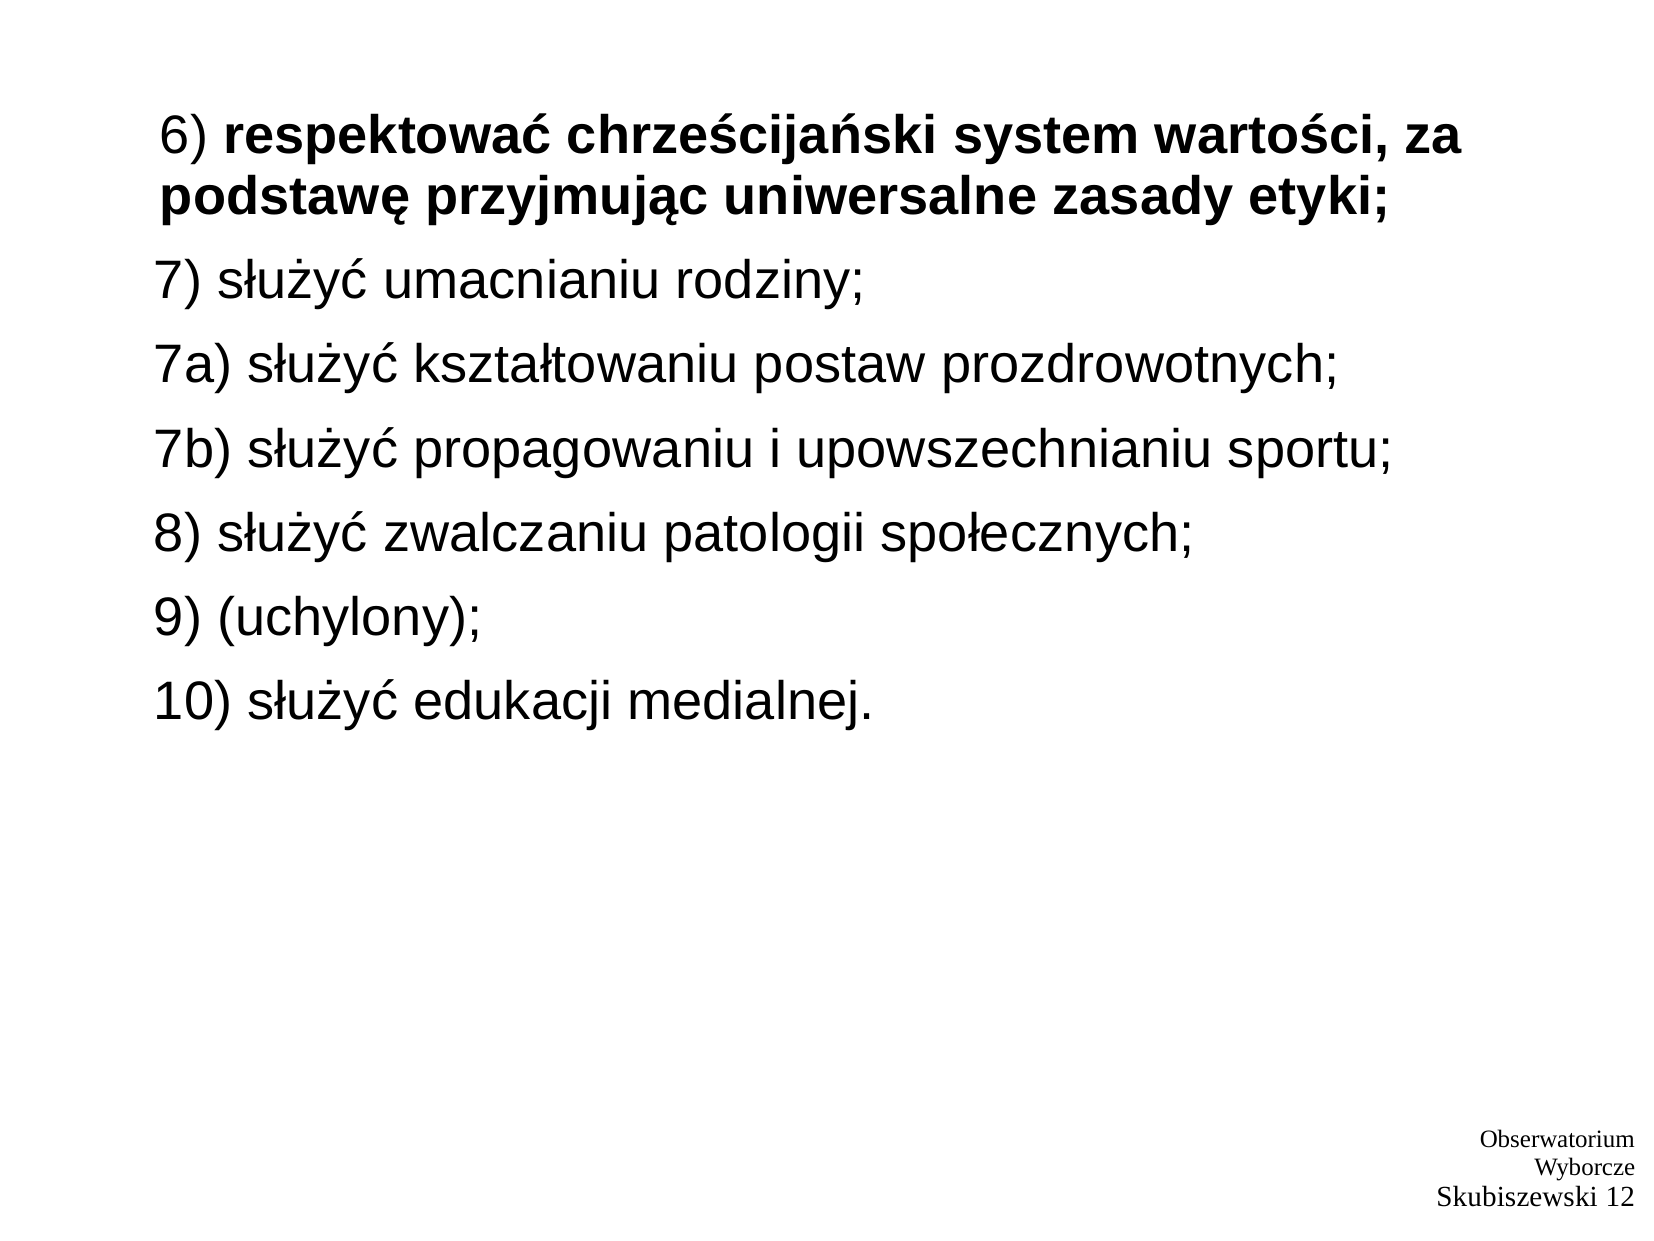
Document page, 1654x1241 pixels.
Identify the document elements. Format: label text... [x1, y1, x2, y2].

list 6) respektować chrześcijański system wartości, za podstawę przyjmując uniwersalne zasady etyki; 7) służyć umacnianiu rodziny; 7a) służyć kształtowaniu postaw prozdrowotnych; 7b) służyć propagowaniu i upowszechnianiu sportu; 8) służyć zwalczaniu patologii społecznych; 9) (uchylony); 10) służyć edukacji medialnej. [30, 105, 1621, 1156]
